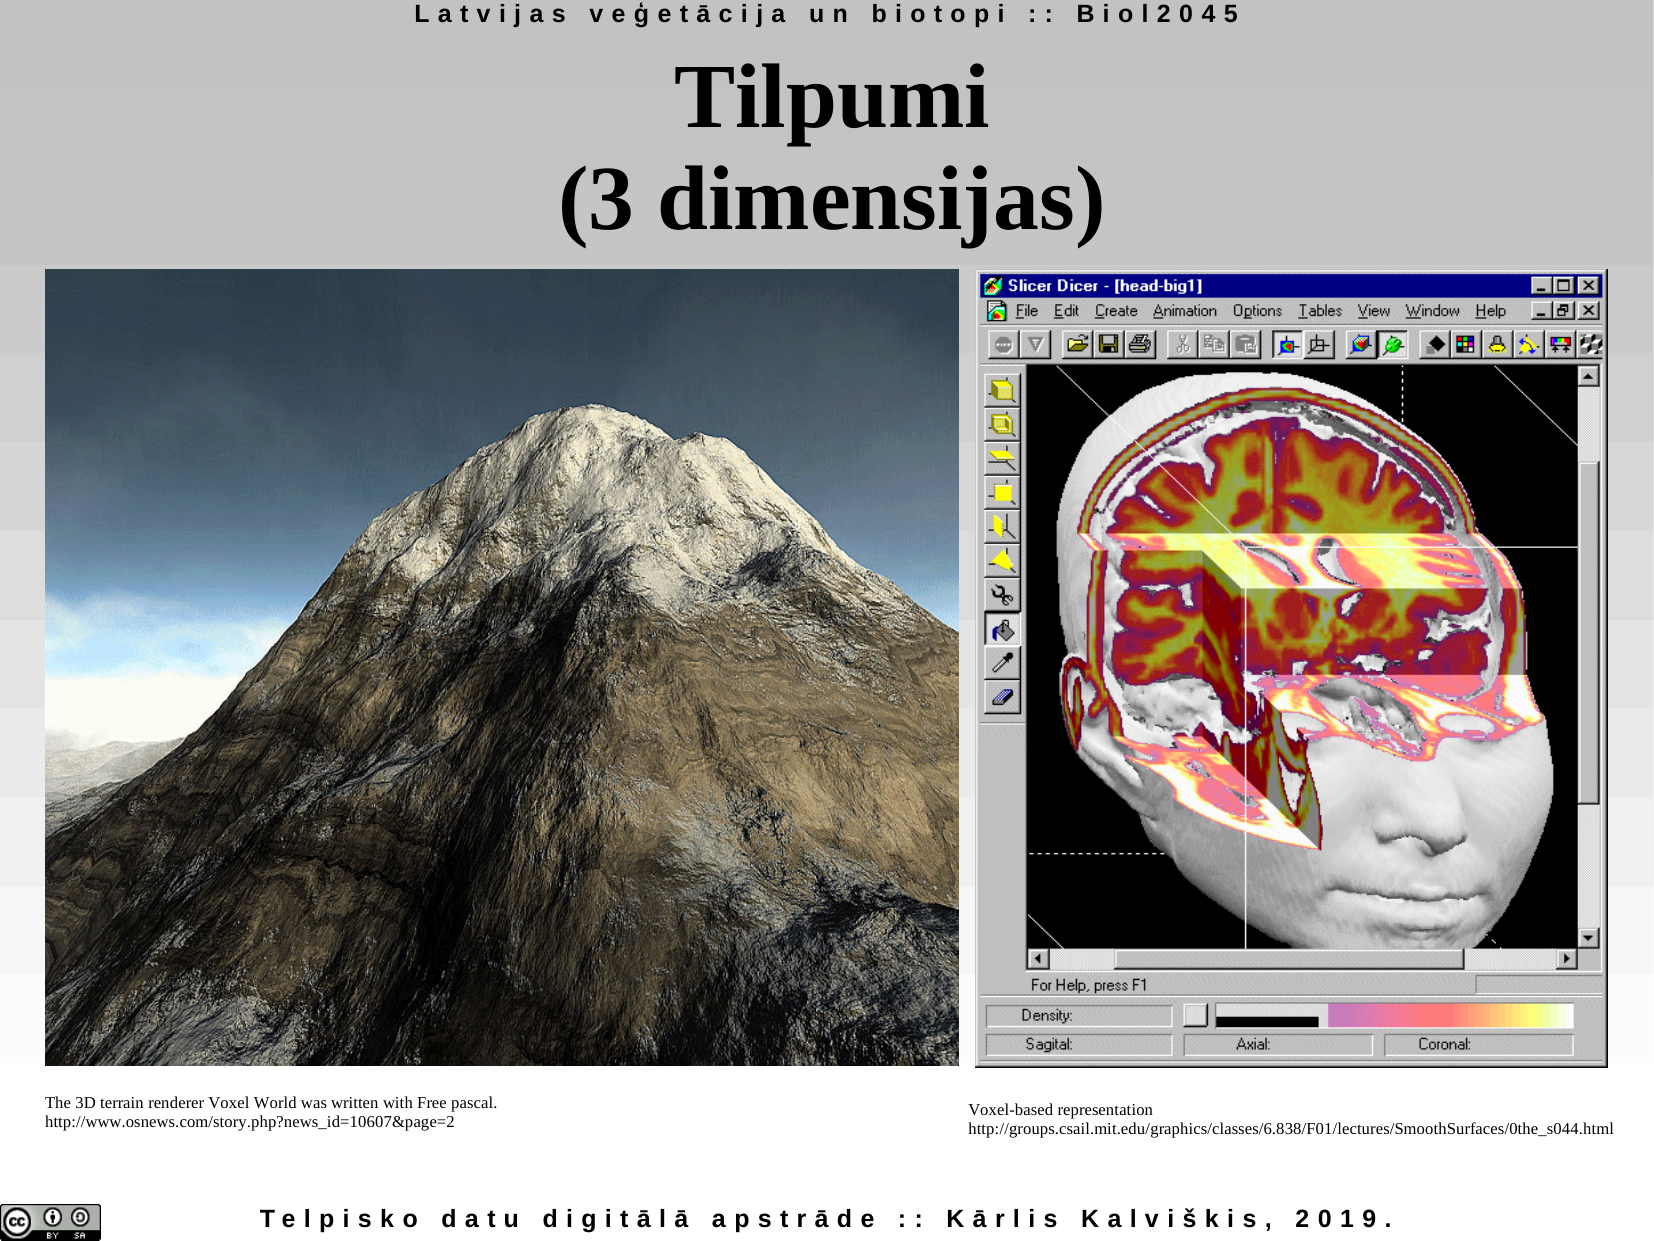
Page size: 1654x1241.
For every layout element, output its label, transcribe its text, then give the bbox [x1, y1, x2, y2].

picture [0, 0, 1654, 1241]
text_box The 3D terrain renderer Voxel World was written with Free pascal. http://www.osnews.com/story.php?news_id=10607&page=2 [45, 1093, 495, 1131]
title Tilpumi (3 dimensijas) [126, 46, 1539, 254]
text_box Voxel-based representation http://groups.csail.mit.edu/graphics/classes/6.838/F01/lectures/SmoothSurfaces/0the_s044.html [968, 1100, 1616, 1138]
